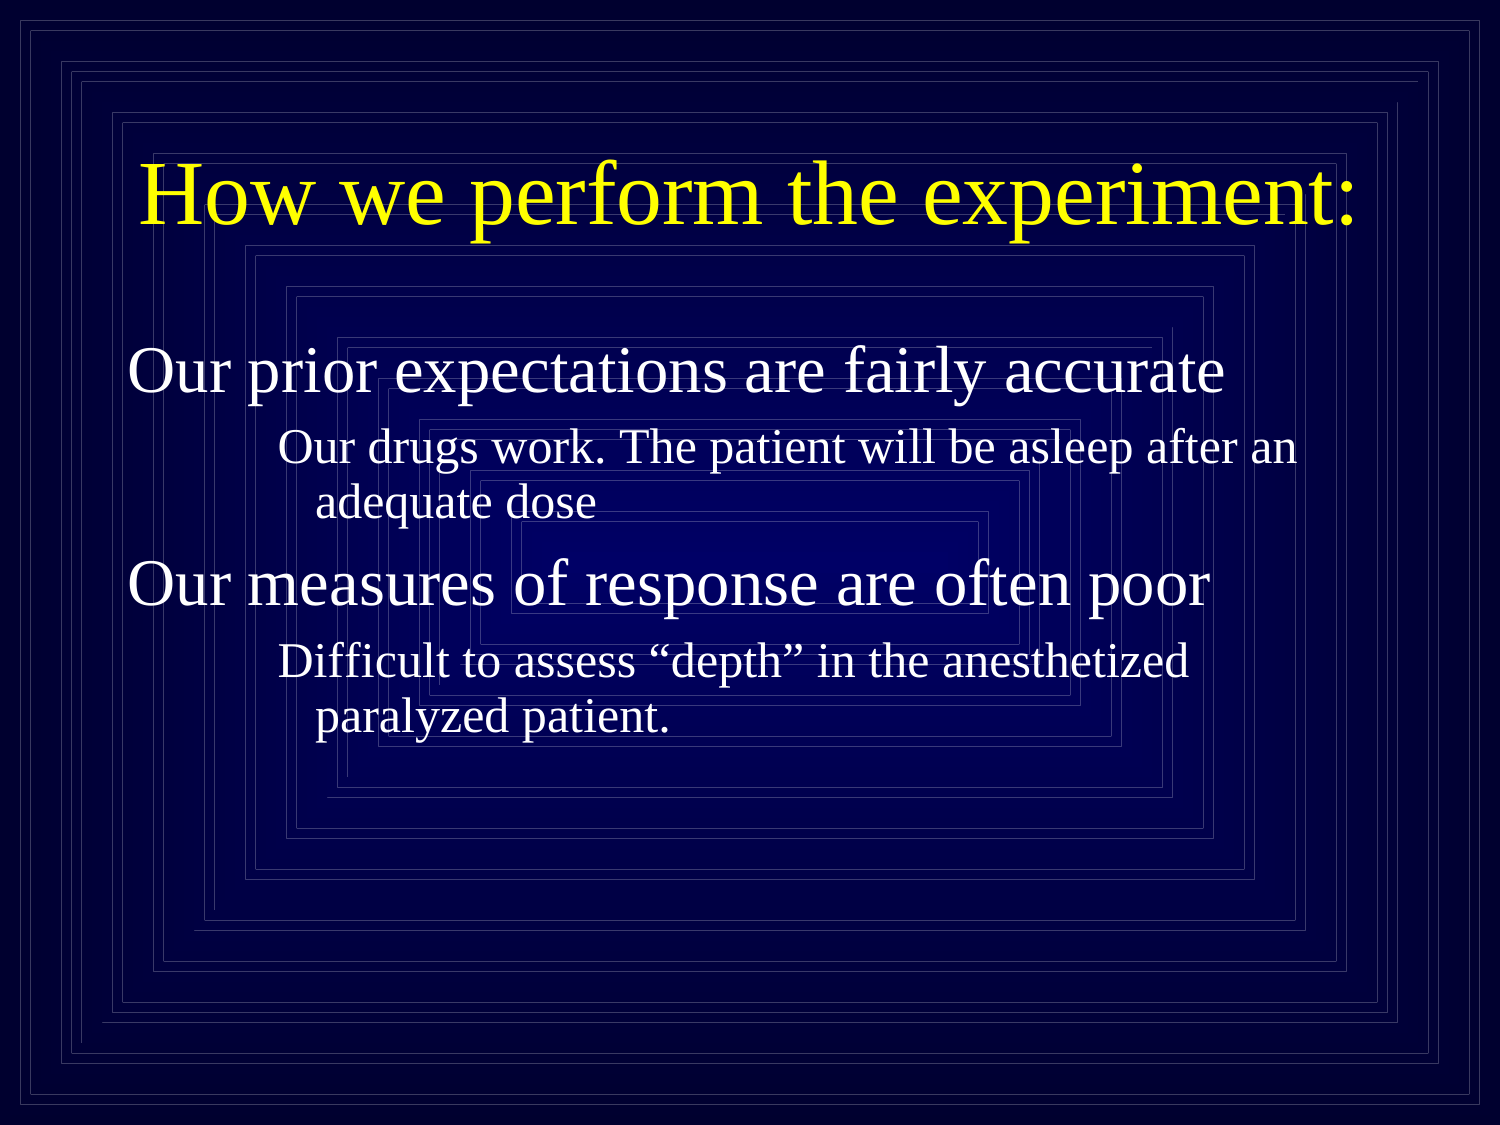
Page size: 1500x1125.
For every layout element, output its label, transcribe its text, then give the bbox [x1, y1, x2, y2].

list Our prior expectations are fairly accurate Our drugs work. The patient will be asleep after an adequate dose Our measures of response are often poor Difficult to assess “depth” in the anesthetized paralyzed patient. [112, 324, 1388, 1001]
title How we perform the experiment: [112, 76, 1388, 312]
